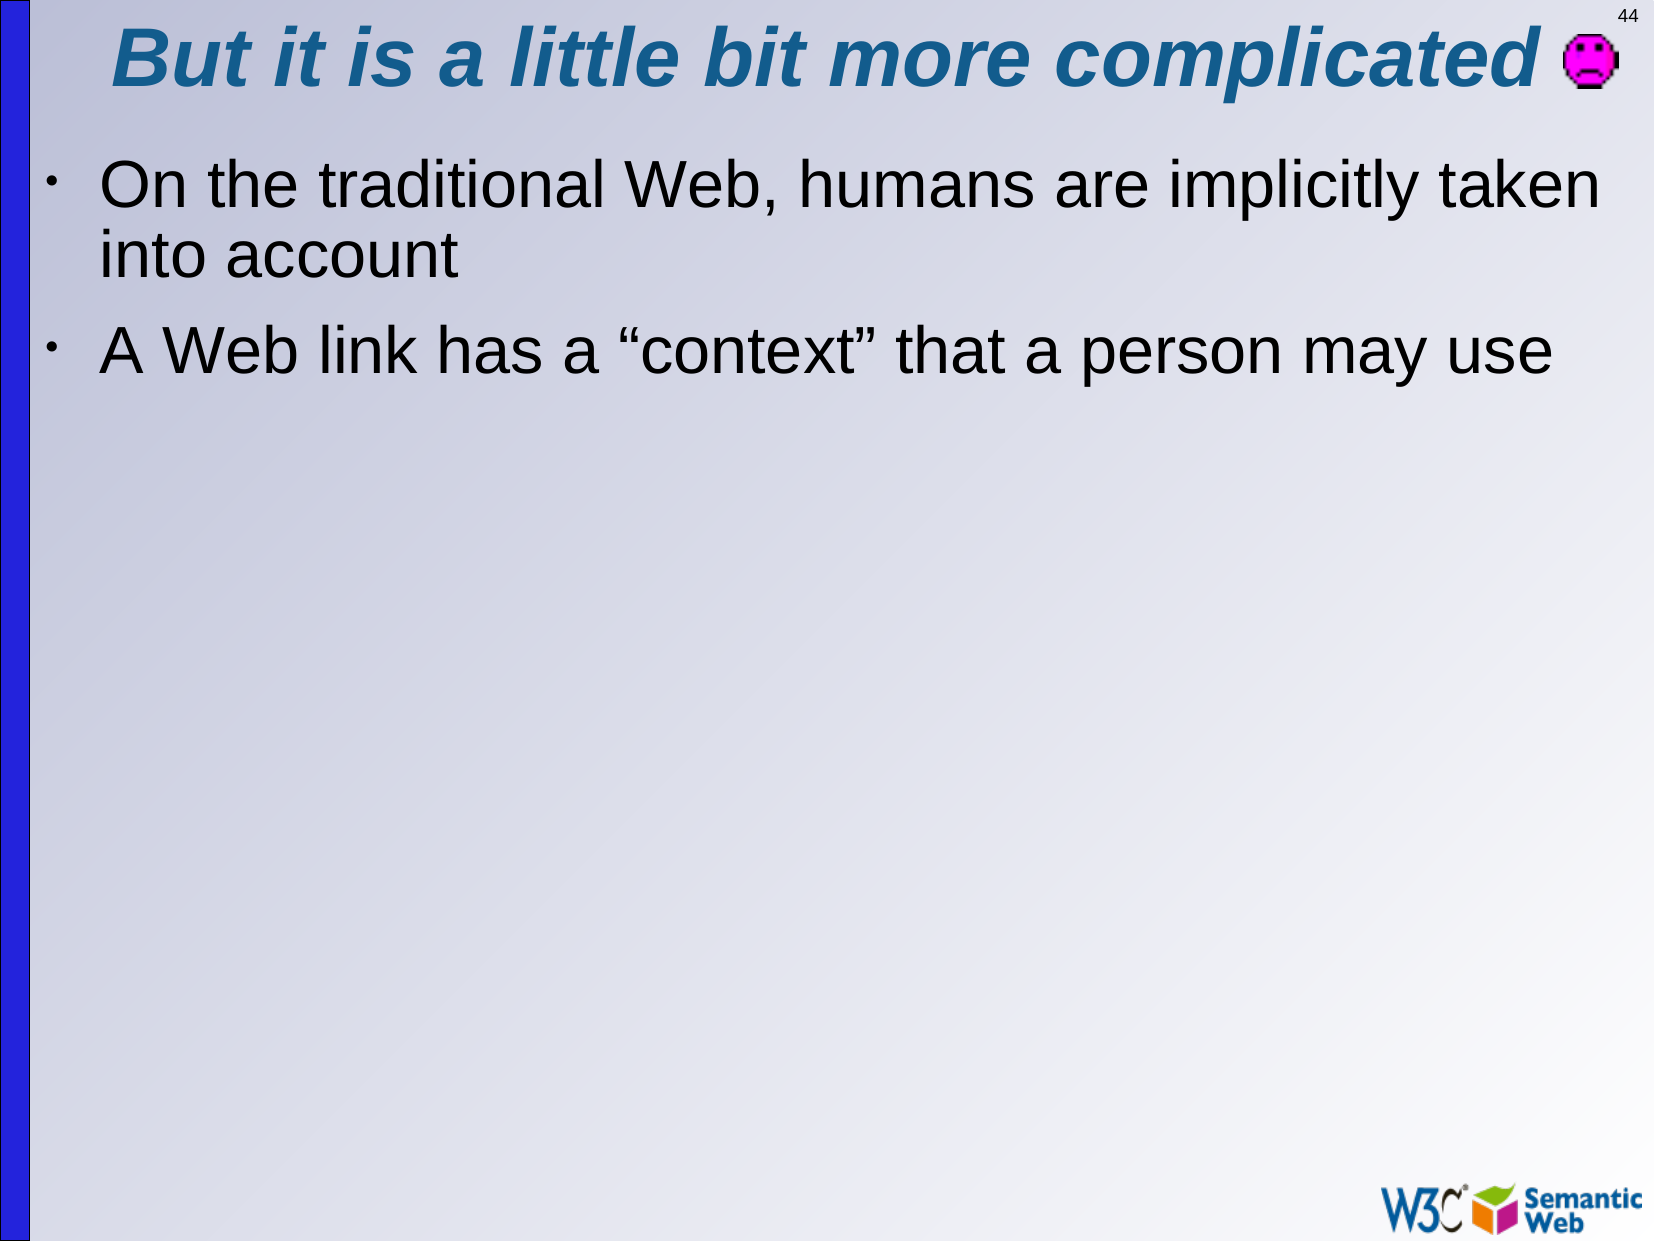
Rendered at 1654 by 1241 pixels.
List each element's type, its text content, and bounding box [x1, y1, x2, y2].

title But it is a little bit more complicated [0, 0, 1654, 119]
picture [1563, 34, 1619, 89]
list On the traditional Web, humans are implicitly taken into account A Web link has a “context” that a person may use [29, 147, 1624, 1134]
picture [1381, 1181, 1642, 1235]
